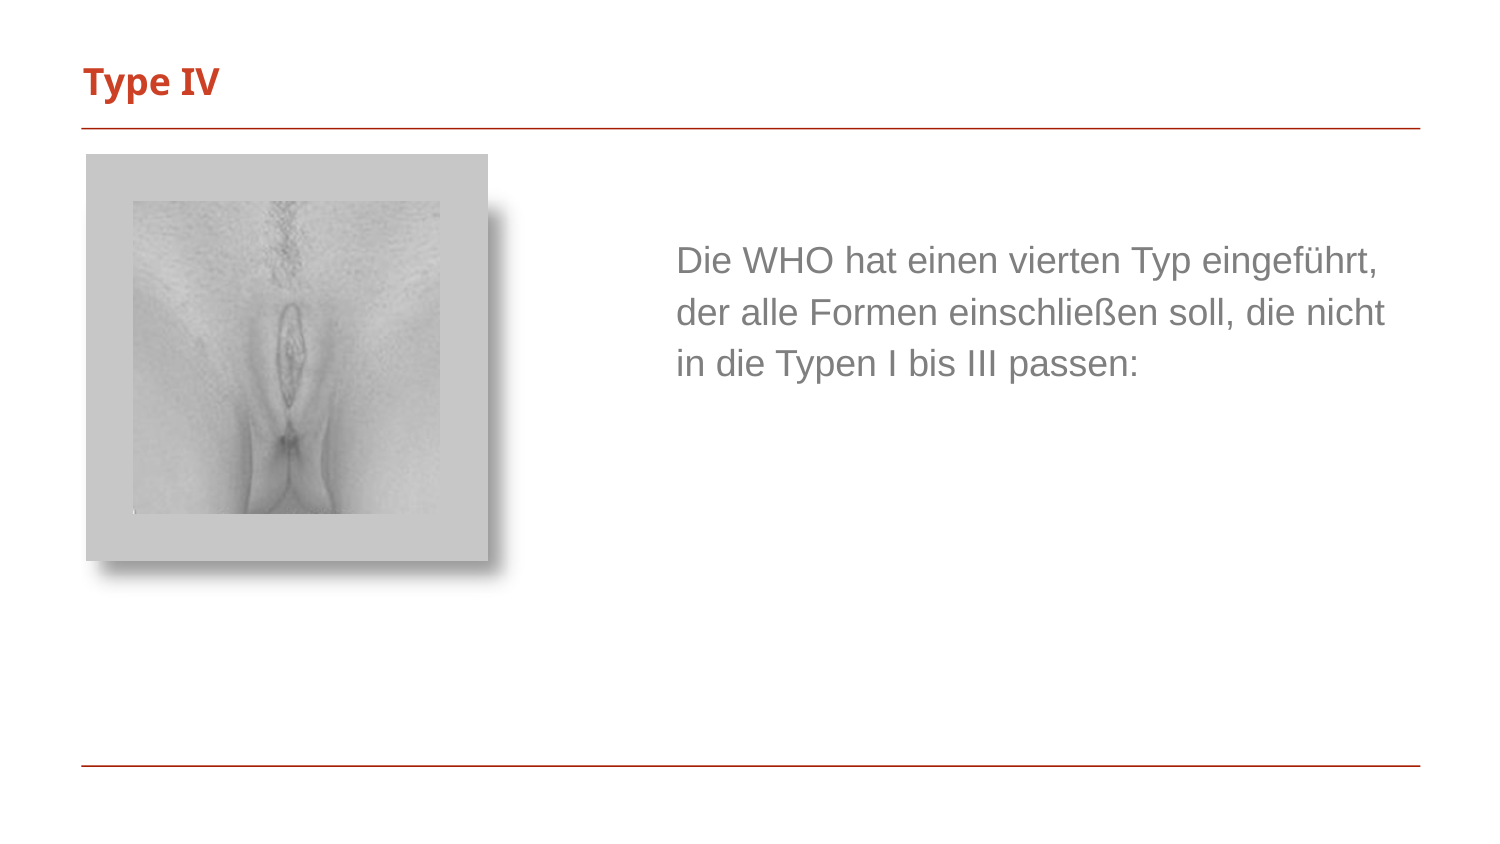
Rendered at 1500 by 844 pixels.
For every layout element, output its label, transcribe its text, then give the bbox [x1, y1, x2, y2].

text_box Type IV [67, 43, 1078, 117]
text_box Die WHO hat einen vierten Typ eingeführt, der alle Formen einschließen soll, die nicht in die Typen I bis III passen: [661, 169, 1426, 671]
picture [81, 149, 525, 610]
